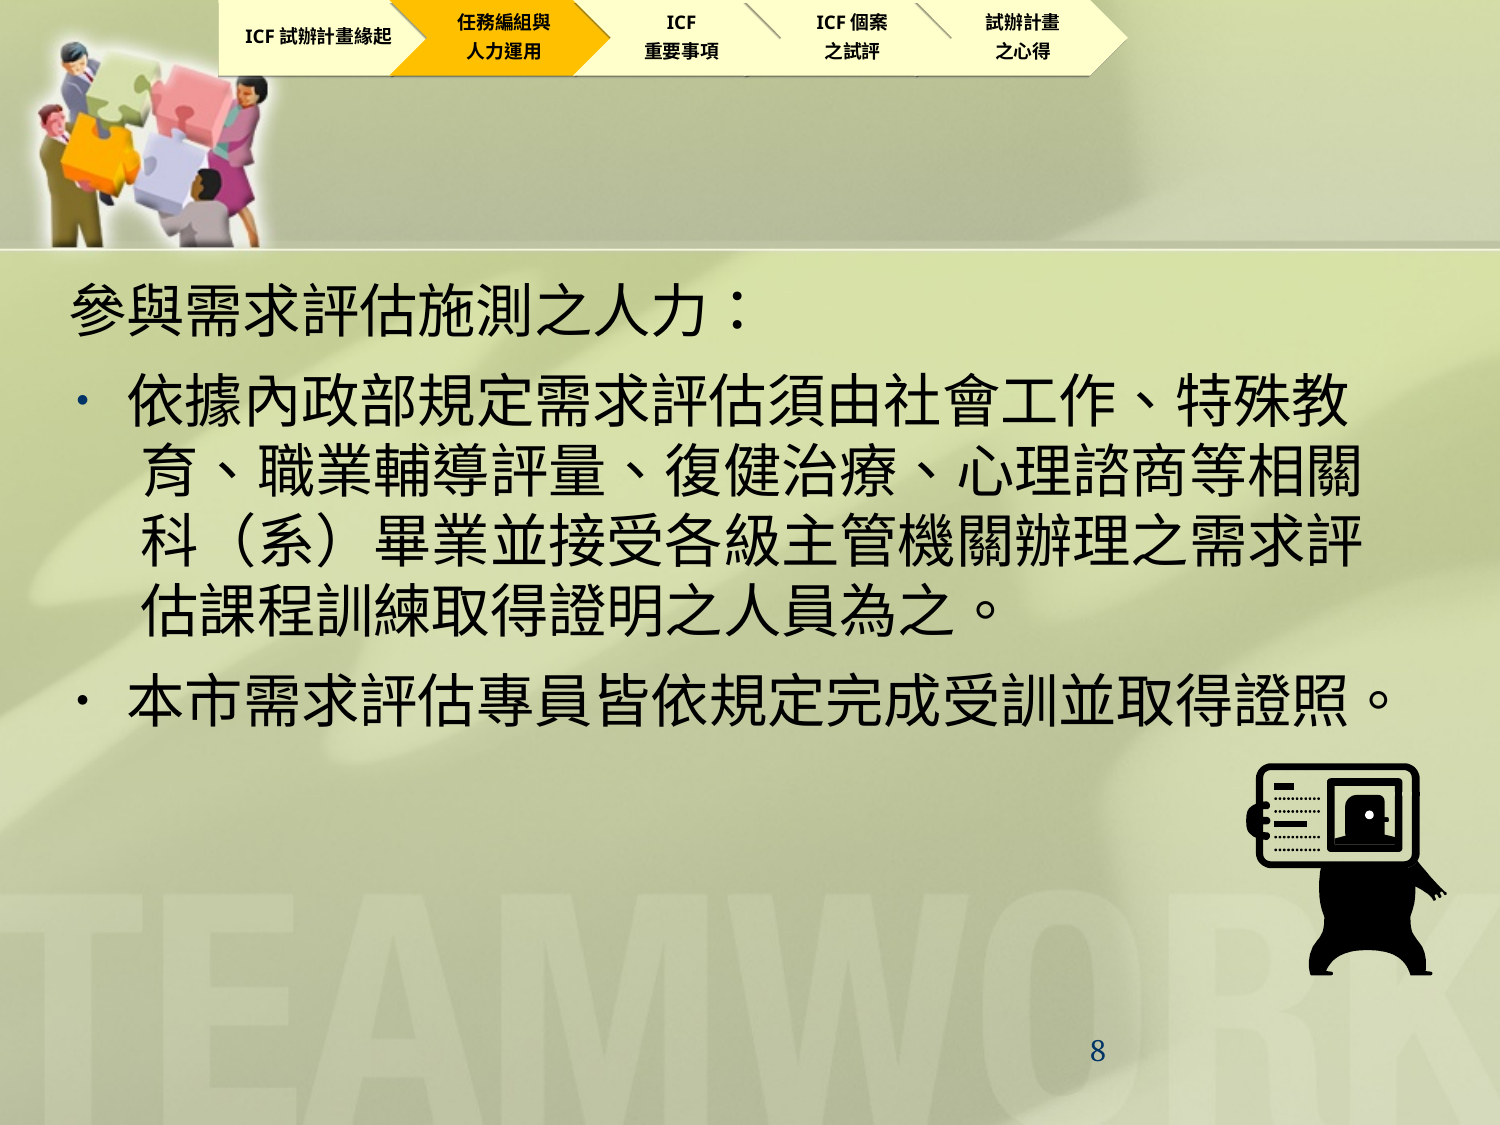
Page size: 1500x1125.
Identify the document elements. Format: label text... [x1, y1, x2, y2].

text_box ICF試辦計畫緣起 [218, 0, 426, 76]
text_box ICF 重要事項 [573, 0, 780, 76]
text_box [1074, 1024, 1426, 1103]
text_box 試辦計畫 之心得 [914, 0, 1128, 76]
text_box 參與需求評估施測之人力： ･ 依據內政部規定需求評估須由社會工作、特殊教 育、職業輔導評量、復健治療、心理諮商等相關 科（系）畢業並接受各級主管機關辦理之需求評 估課程訓練取得證明之人員為之。 ･ 本市需求評估專員皆依規定完成受訓並取得證照。 [53, 267, 1424, 818]
picture [1246, 763, 1447, 976]
text_box ICF個案 之試評 [743, 0, 951, 76]
text_box 任務編組與 人力運用 [389, 0, 610, 76]
